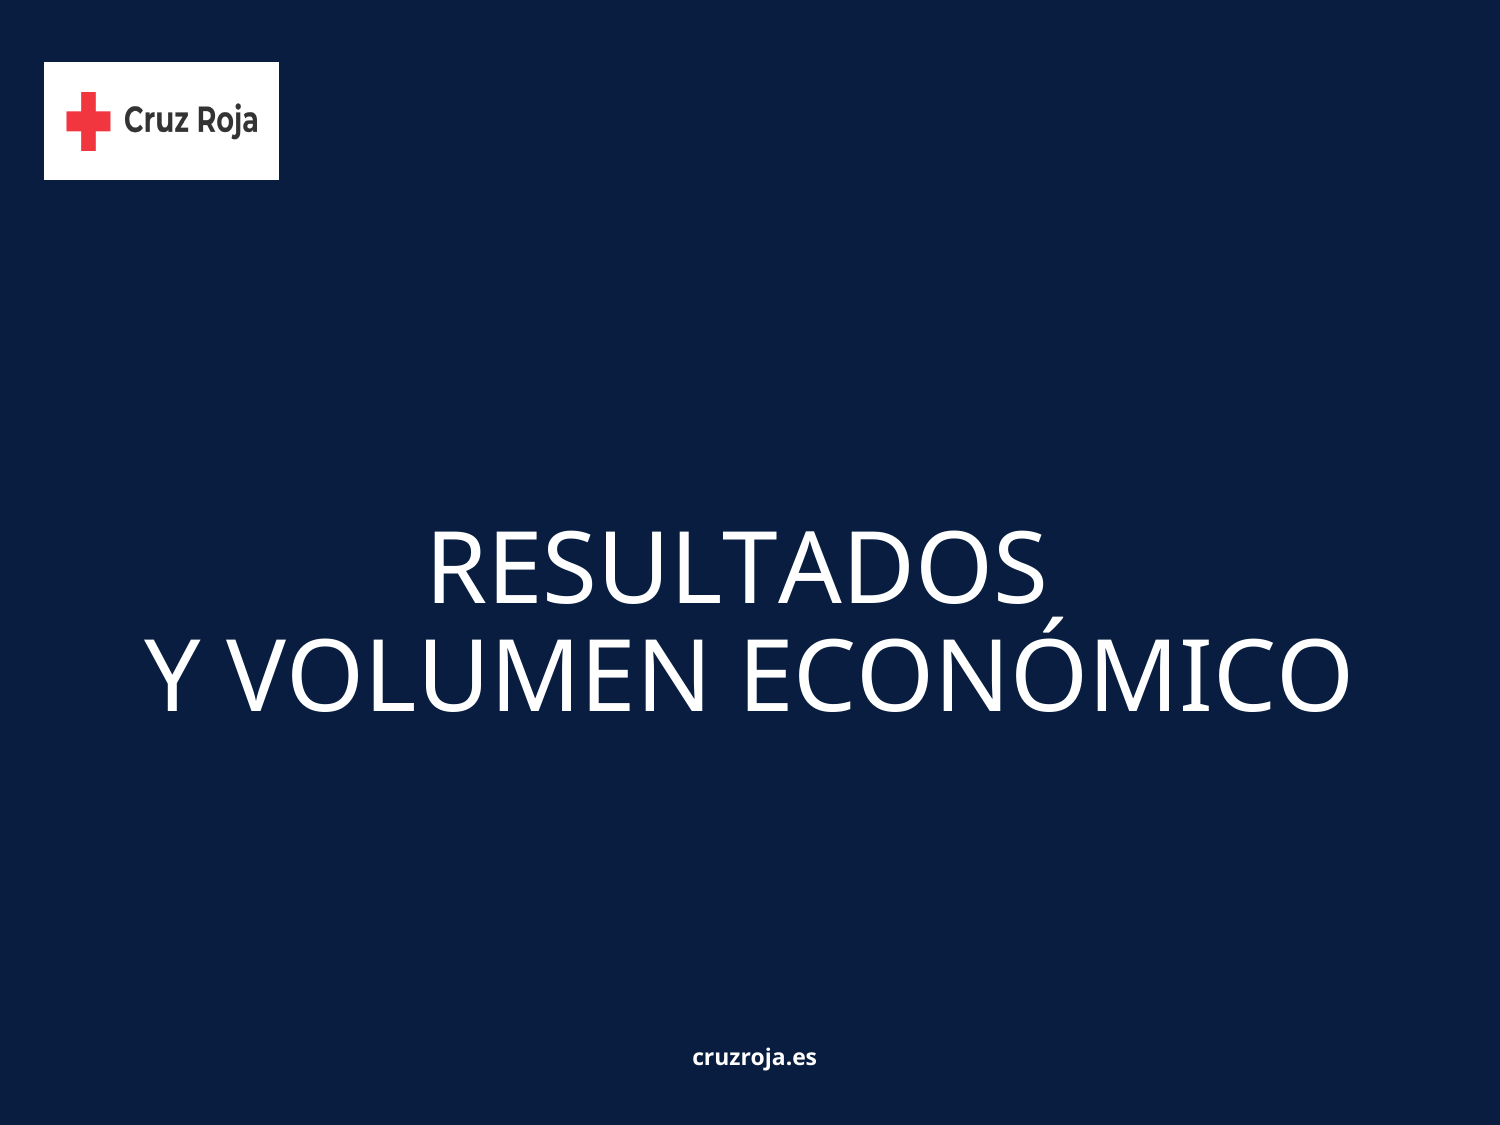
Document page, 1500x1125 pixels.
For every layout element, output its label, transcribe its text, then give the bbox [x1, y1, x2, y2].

list RESULTADOS Y VOLUMEN ECONÓMICO [42, 509, 1458, 743]
